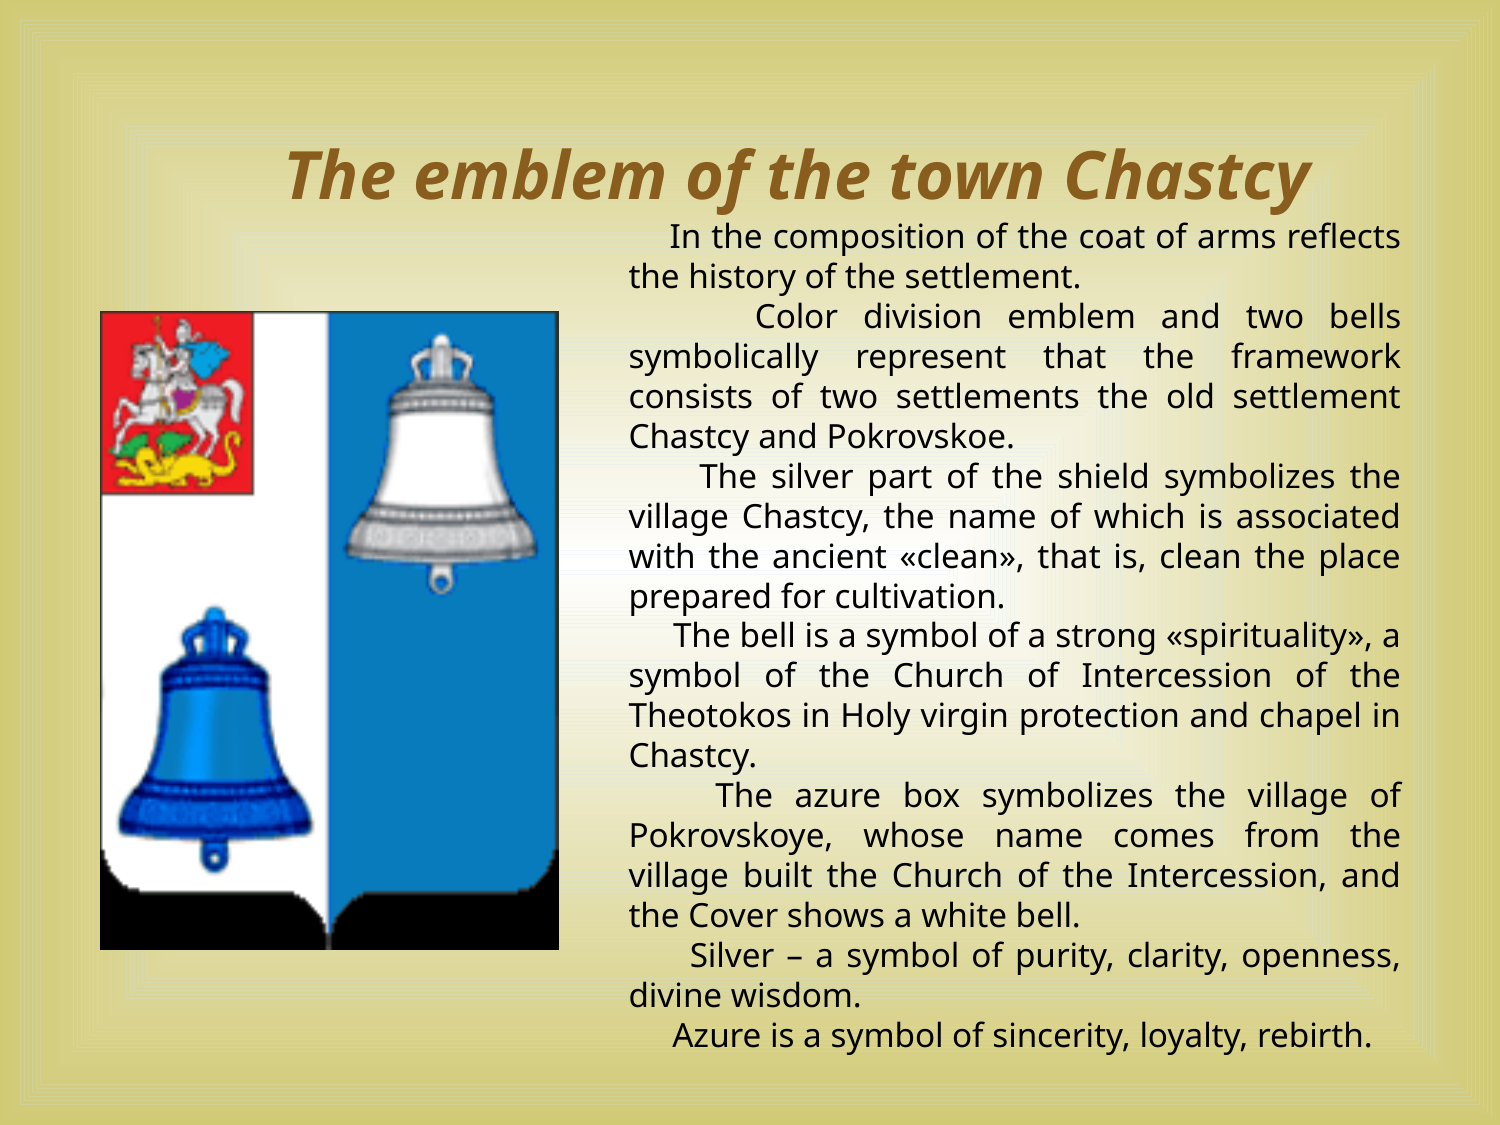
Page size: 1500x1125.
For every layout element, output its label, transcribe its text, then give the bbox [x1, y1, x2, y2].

text_box In the composition of the coat of arms reflects the history of the settlement. Color division emblem and two bells symbolically represent that the framework consists of two settlements the old settlement Chastcy and Pokrovskoe. The silver part of the shield symbolizes the village Chastcy, the name of which is associated with the ancient «clean», that is, clean the place prepared for cultivation. The bell is a symbol of a strong «spirituality», a symbol of the Church of Intercession of the Theotokos in Holy virgin protection and chapel in Chastcy. The azure box symbolizes the village of Pokrovskoye, whose name comes from the village built the Church of the Intercession, and the Cover shows a white bell. Silver – a symbol of purity, clarity, openness, divine wisdom. Azure is a symbol of sincerity, loyalty, rebirth. [613, 208, 1418, 1062]
title The emblem of the town Chastcy [112, 125, 1483, 185]
picture [100, 311, 559, 950]
